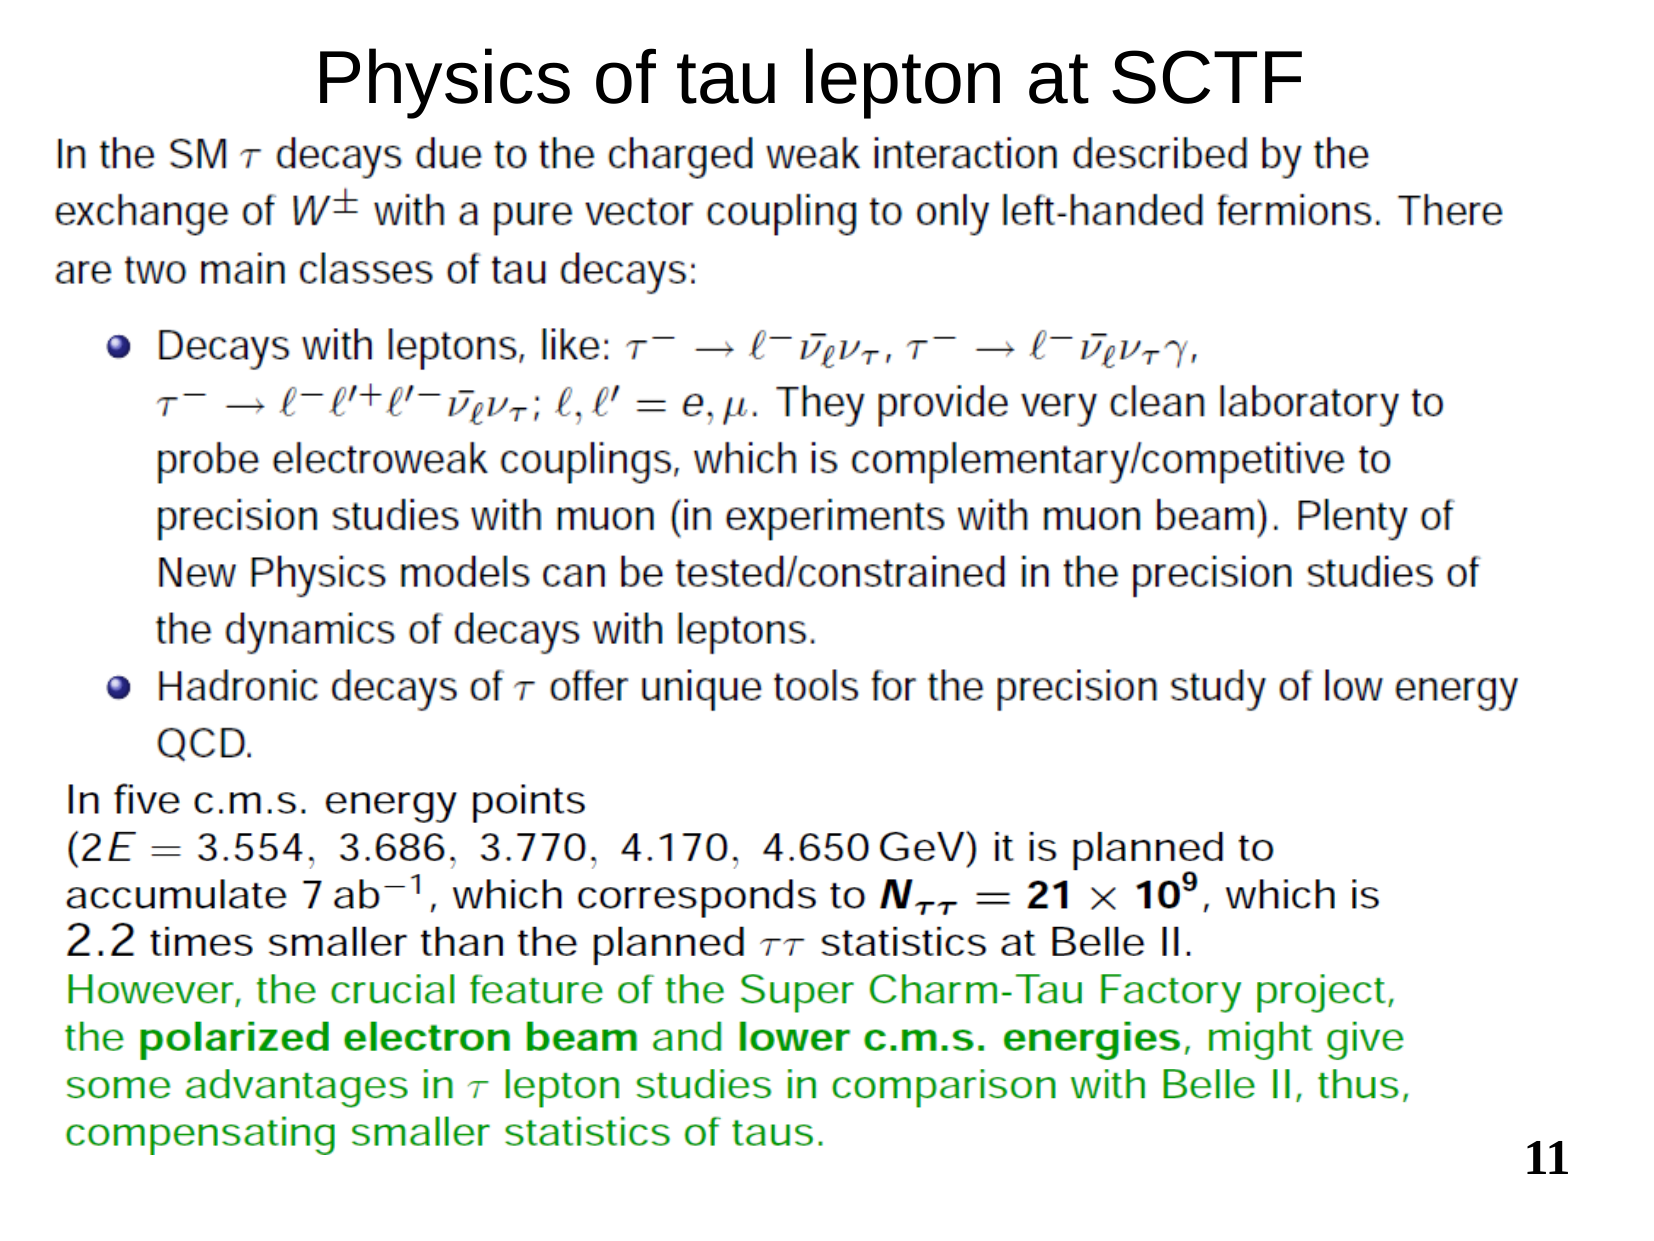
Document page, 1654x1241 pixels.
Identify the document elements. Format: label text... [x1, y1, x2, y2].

picture [60, 782, 1411, 1156]
picture [42, 122, 1530, 768]
title Physics of tau lepton at SCTF [300, 0, 1321, 122]
